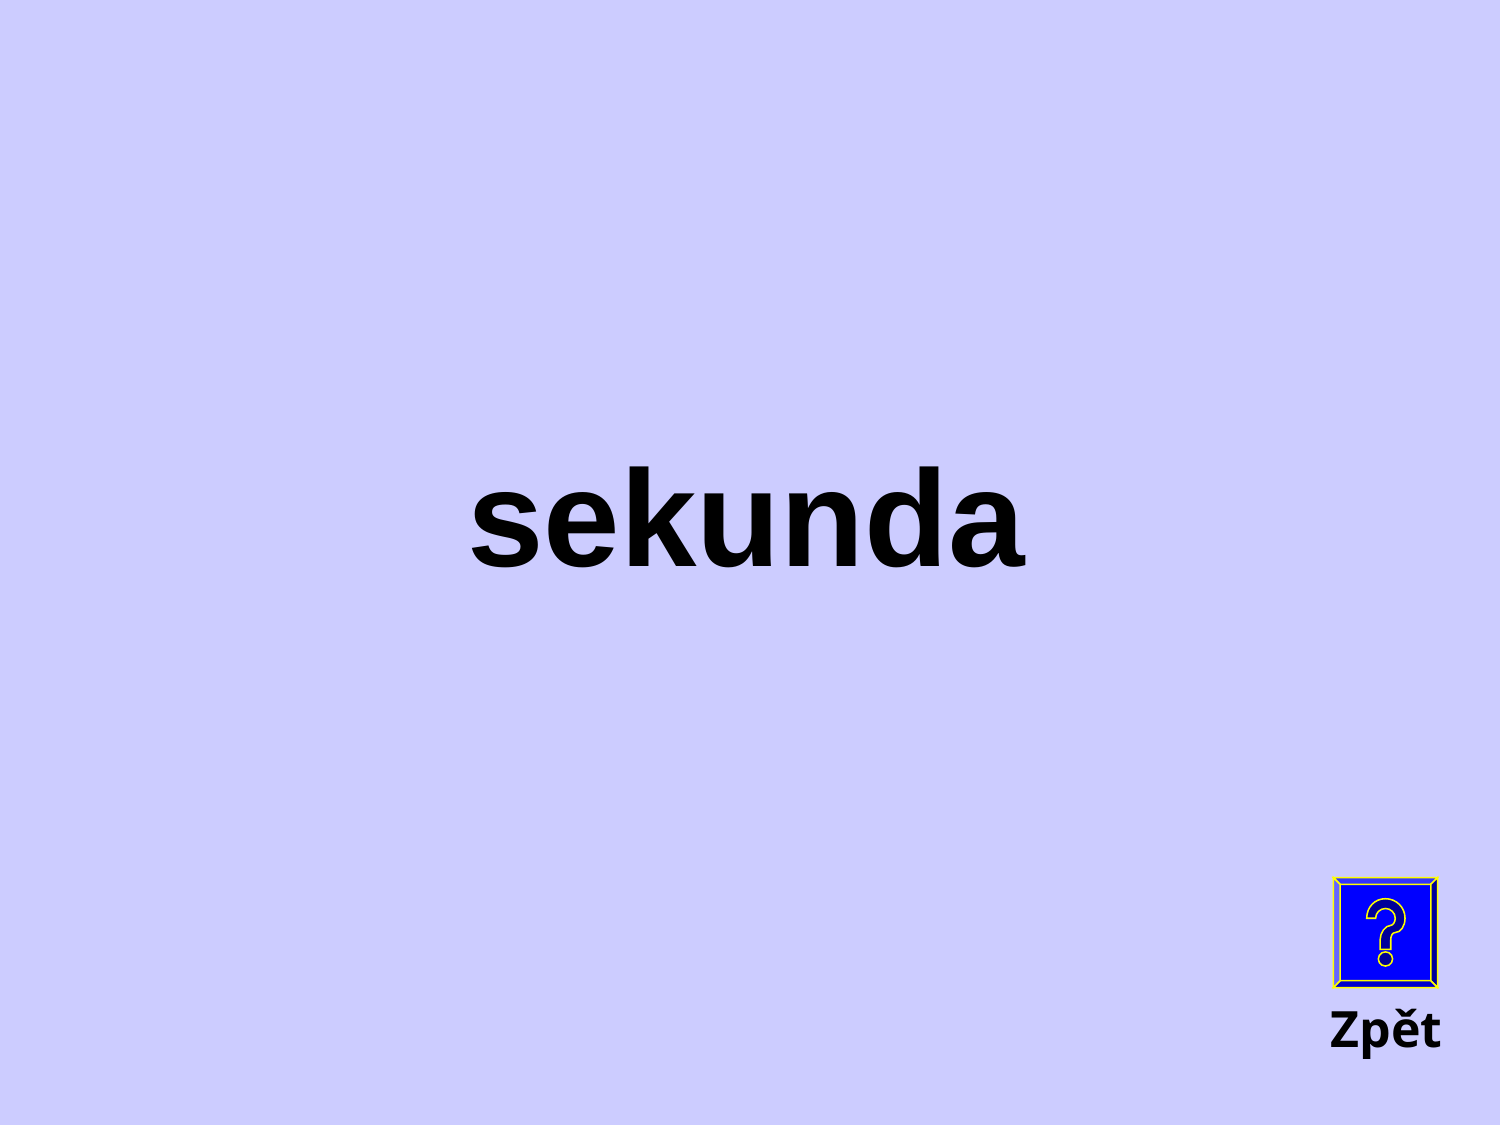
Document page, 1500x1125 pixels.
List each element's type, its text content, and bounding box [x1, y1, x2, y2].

text_box sekunda [55, 420, 1438, 602]
text_box Zpět [1274, 990, 1500, 1066]
text_box [1334, 877, 1438, 988]
